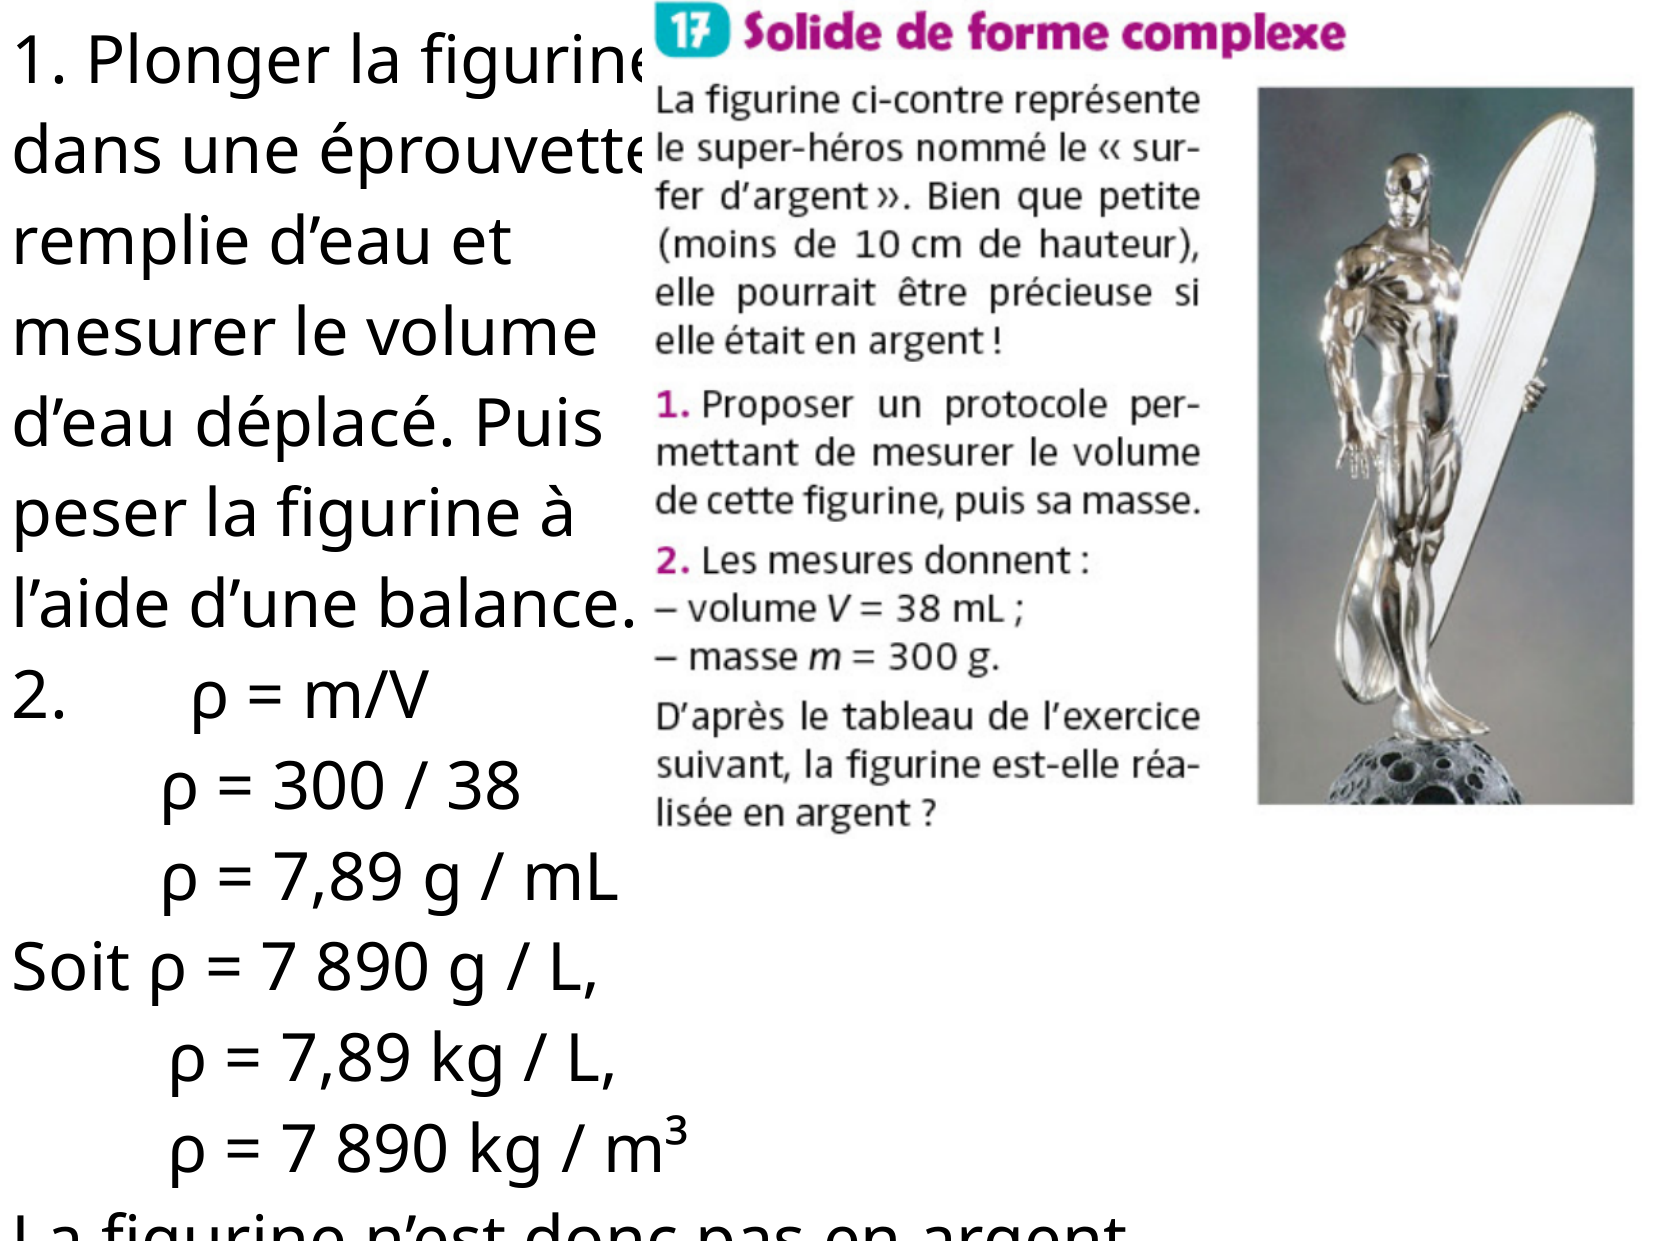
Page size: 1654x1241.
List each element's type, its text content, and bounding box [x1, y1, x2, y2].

subtitle 1. Plonger la figurine dans une éprouvette remplie d’eau et mesurer le volume d’eau déplacé. Puis peser la figurine à l’aide d’une balance. 2. ρ = m/V ρ = 300 / 38 ρ = 7,89 g / mL Soit ρ = 7 890 g / L, ρ = 7,89 kg / L, ρ = 7 890 kg / m³ La figurine n’est donc pas en argent. [11, 11, 1642, 1229]
picture [642, 0, 1654, 839]
